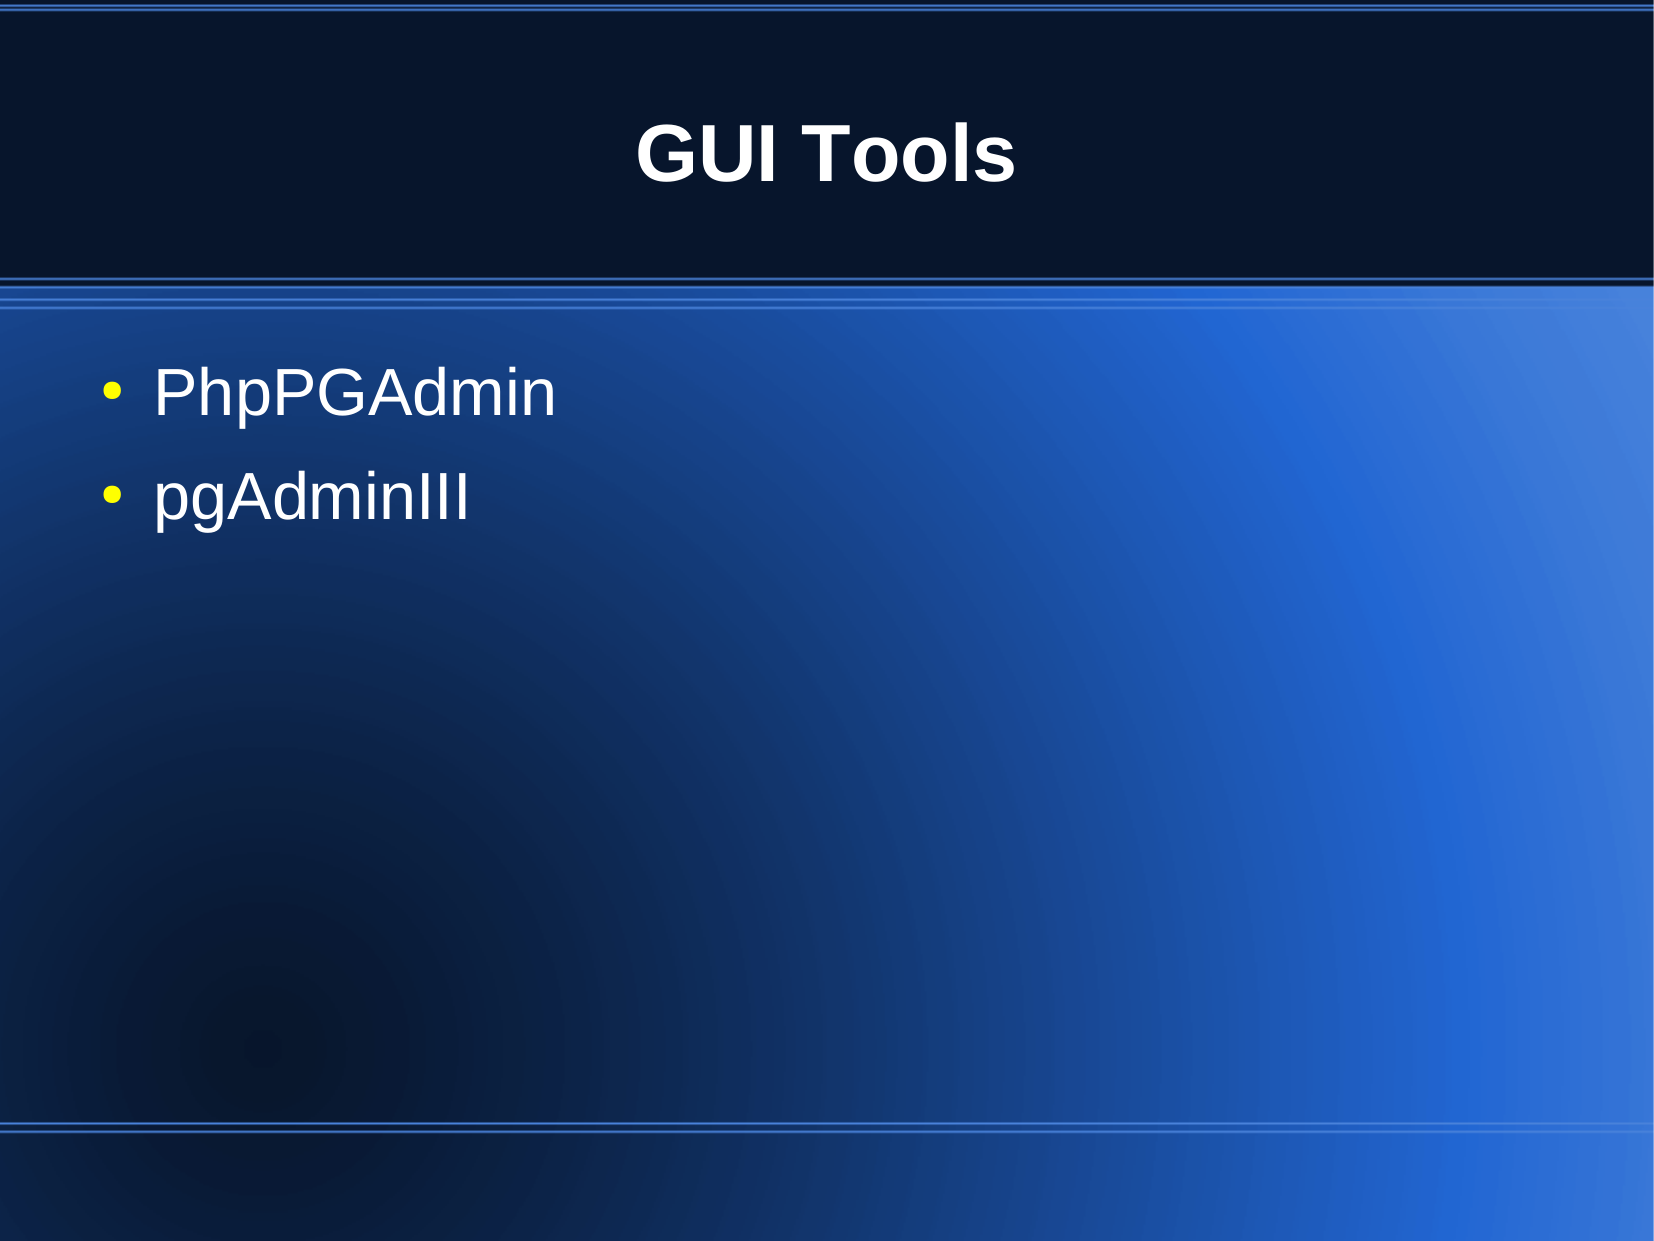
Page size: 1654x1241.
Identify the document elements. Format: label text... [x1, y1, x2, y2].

picture [0, 0, 1654, 1241]
list PhpPGAdmin pgAdminIII [82, 355, 1571, 1075]
title GUI Tools [82, 49, 1571, 257]
